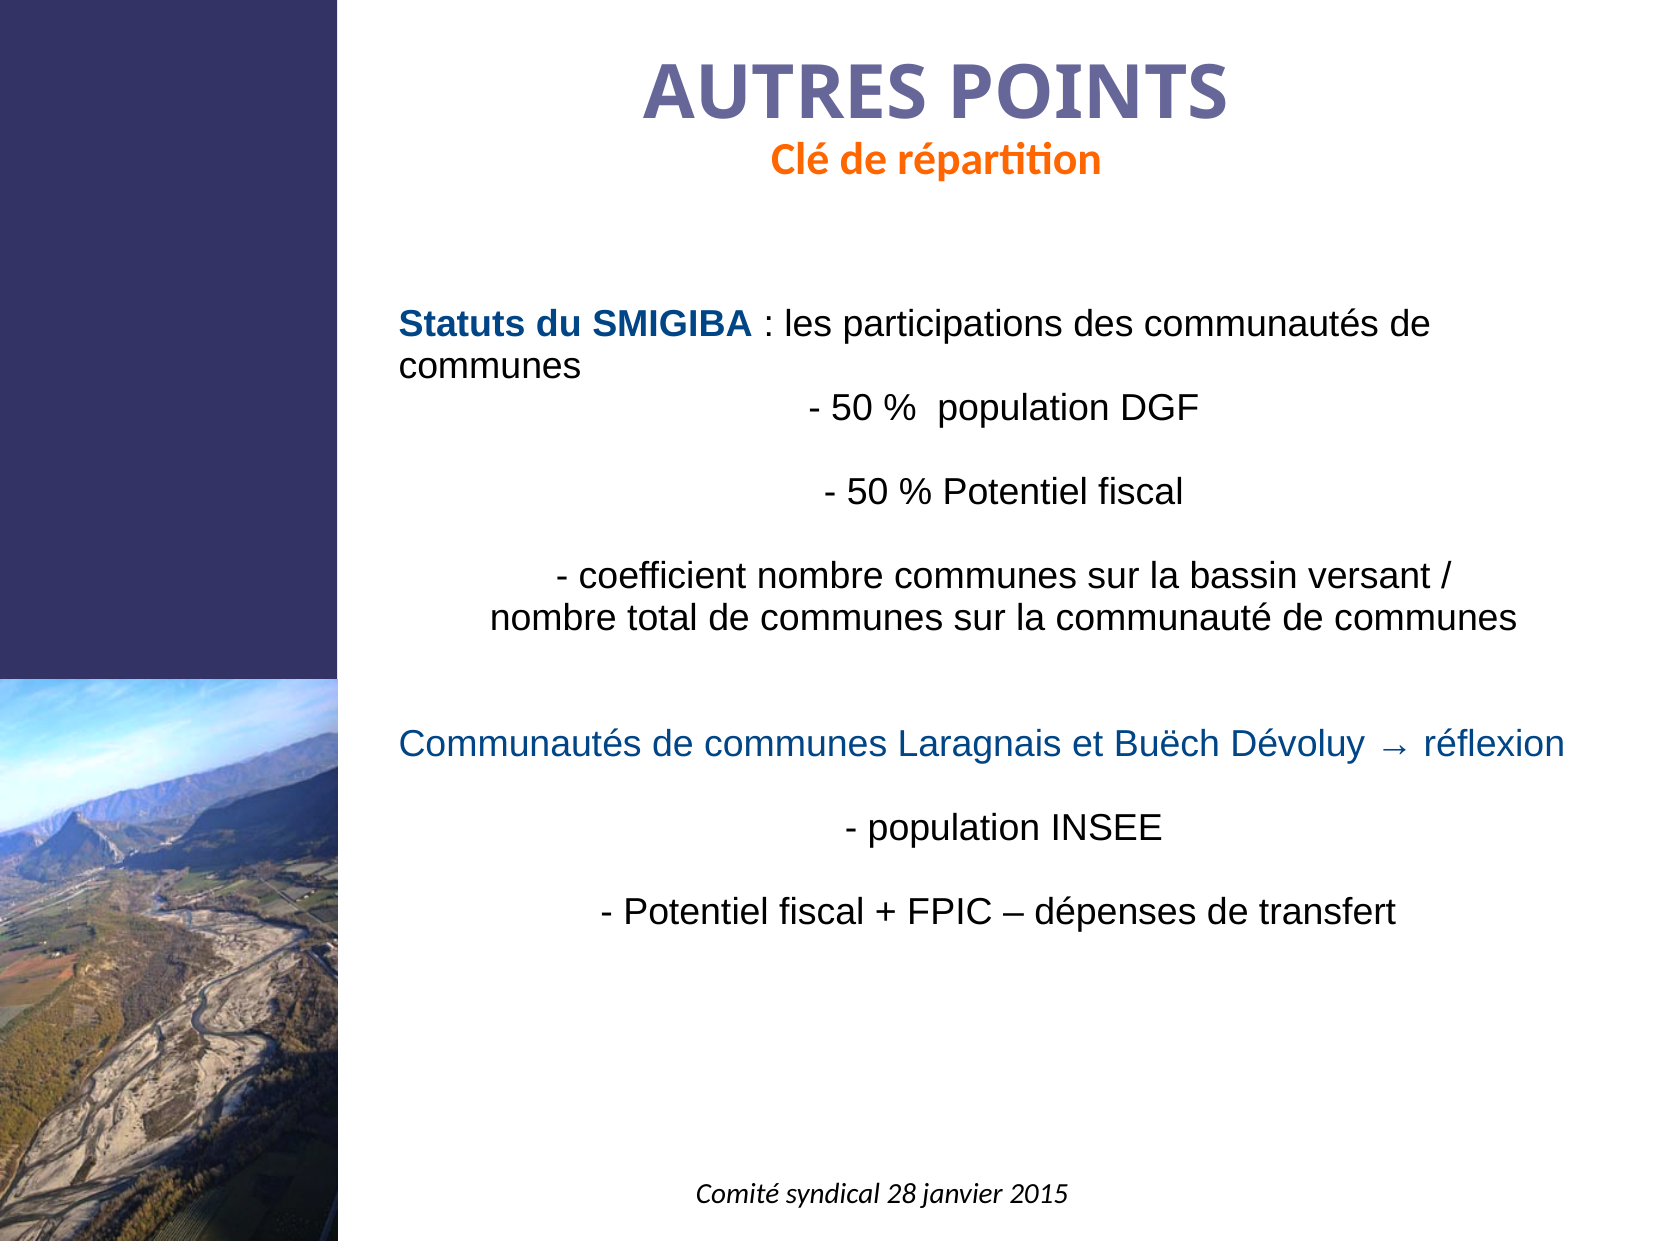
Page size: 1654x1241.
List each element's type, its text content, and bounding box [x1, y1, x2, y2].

text_box [0, 0, 338, 679]
text_box AUTRES POINTS Clé de répartition [501, 29, 1371, 295]
picture [0, 679, 338, 1241]
text_box Statuts du SMIGIBA : les participations des communautés de communes - 50 % population DGF - 50 % Potentiel fiscal - coefficient nombre communes sur la bassin versant / nombre total de communes sur la communauté de communes Communautés de communes Laragnais et Buëch Dévoluy → réflexion - population INSEE - Potentiel fiscal + FPIC – dépenses de transfert [383, 295, 1625, 1027]
